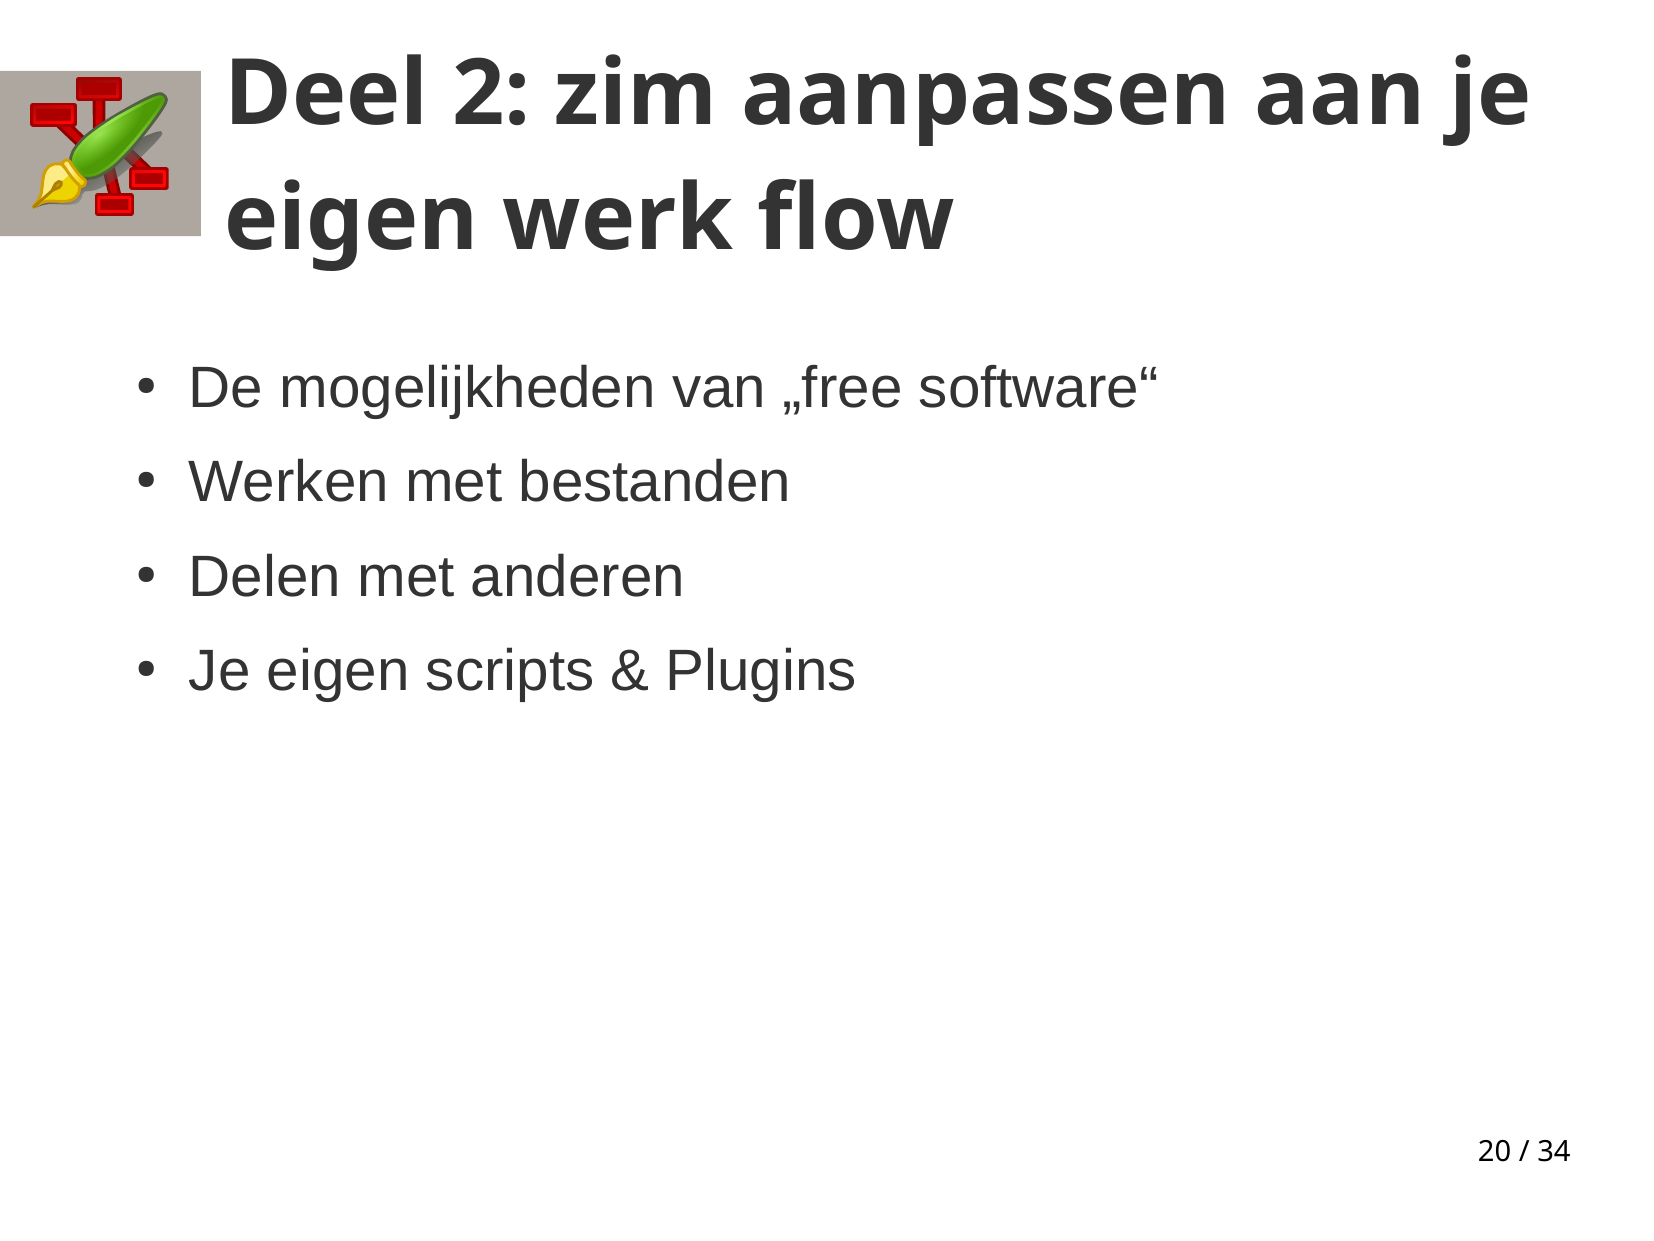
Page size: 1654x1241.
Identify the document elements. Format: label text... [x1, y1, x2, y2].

title Deel 2: zim aanpassen aan je eigen werk flow [224, 44, 1571, 259]
list De mogelijkheden van „free software“ Werken met bestanden Delen met anderen Je eigen scripts & Plugins [118, 354, 1536, 1074]
